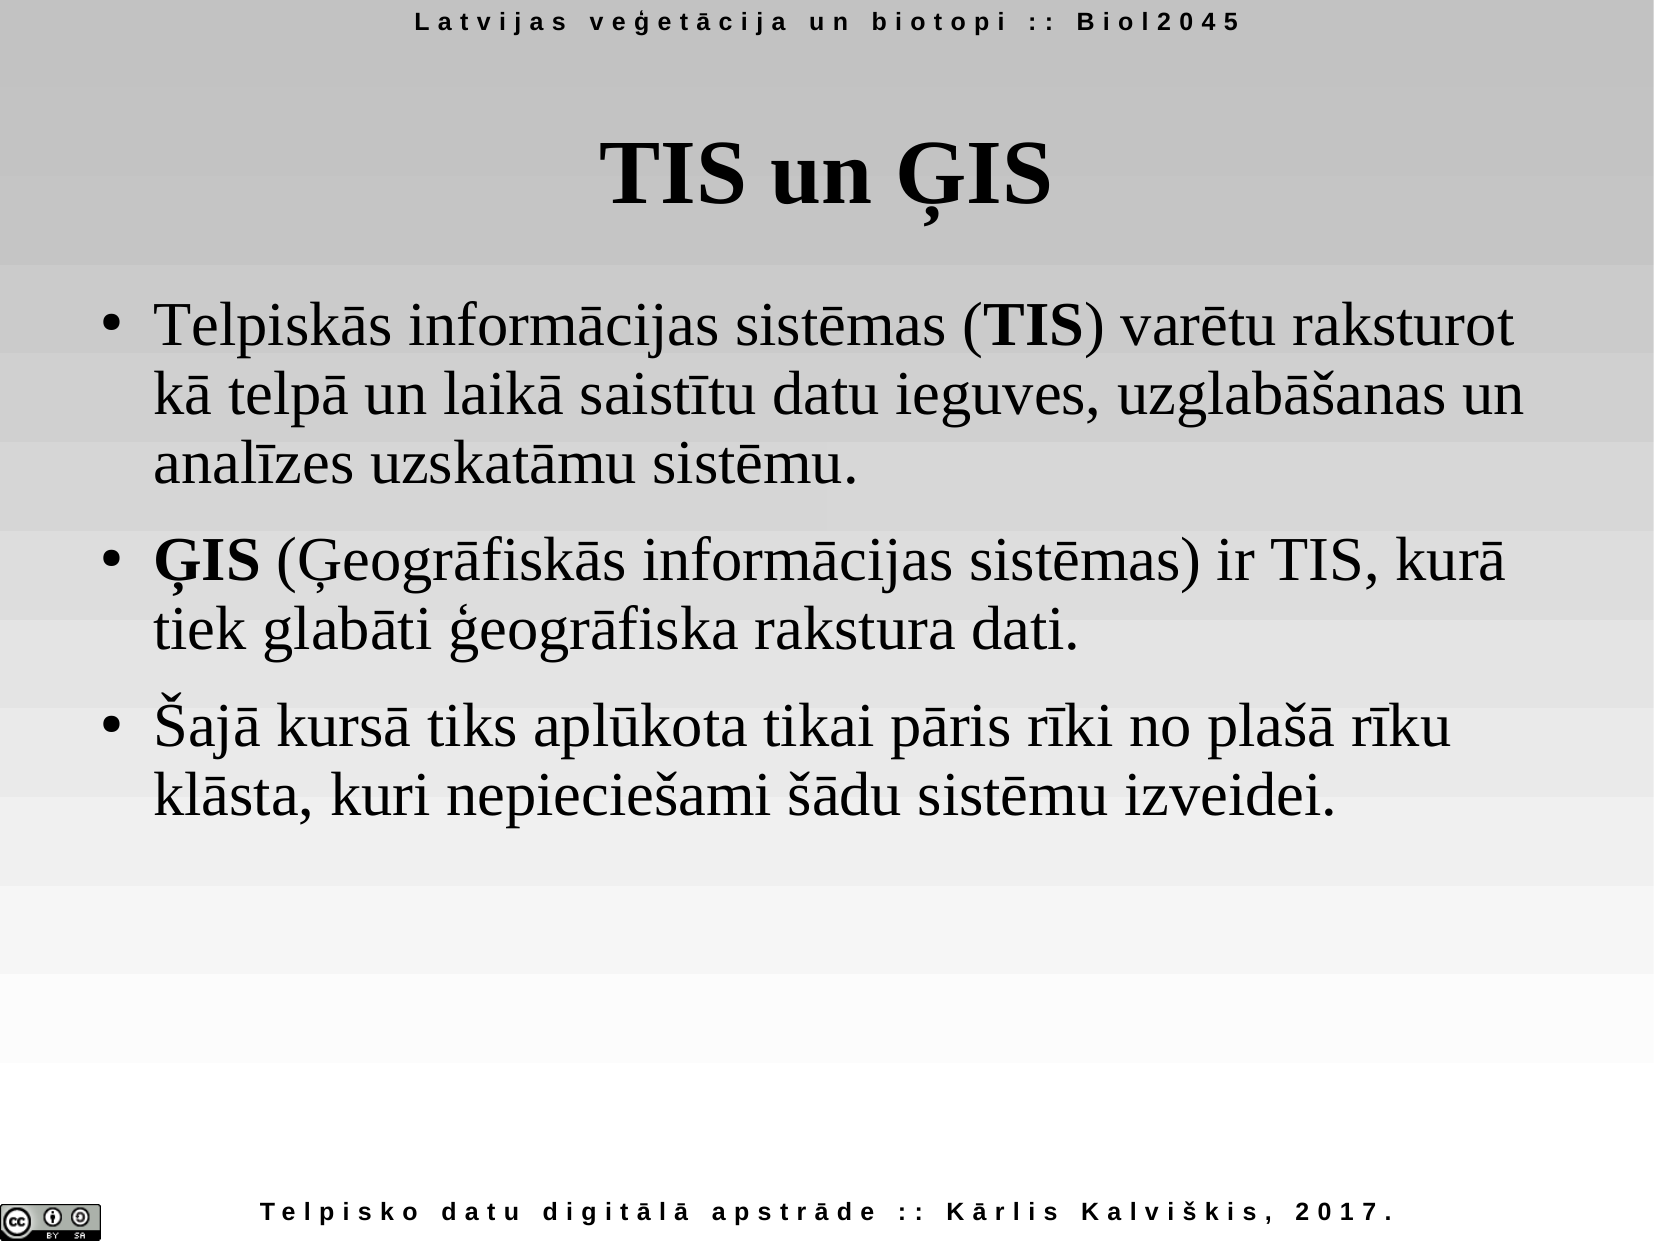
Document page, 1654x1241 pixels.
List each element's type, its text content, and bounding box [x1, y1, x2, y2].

list Telpiskās informācijas sistēmas (TIS) varētu raksturot kā telpā un laikā saistītu datu ieguves, uzglabāšanas un analīzes uzskatāmu sistēmu. ĢIS (Ģeogrāfiskās informācijas sistēmas) ir TIS, kurā tiek glabāti ģeogrāfiska rakstura dati. Šajā kursā tiks aplūkota tikai pāris rīki no plašā rīku klāsta, kuri nepieciešami šādu sistēmu izveidei. [82, 289, 1571, 1113]
title TIS un ĢIS [29, 49, 1625, 296]
picture [0, 0, 1654, 1241]
